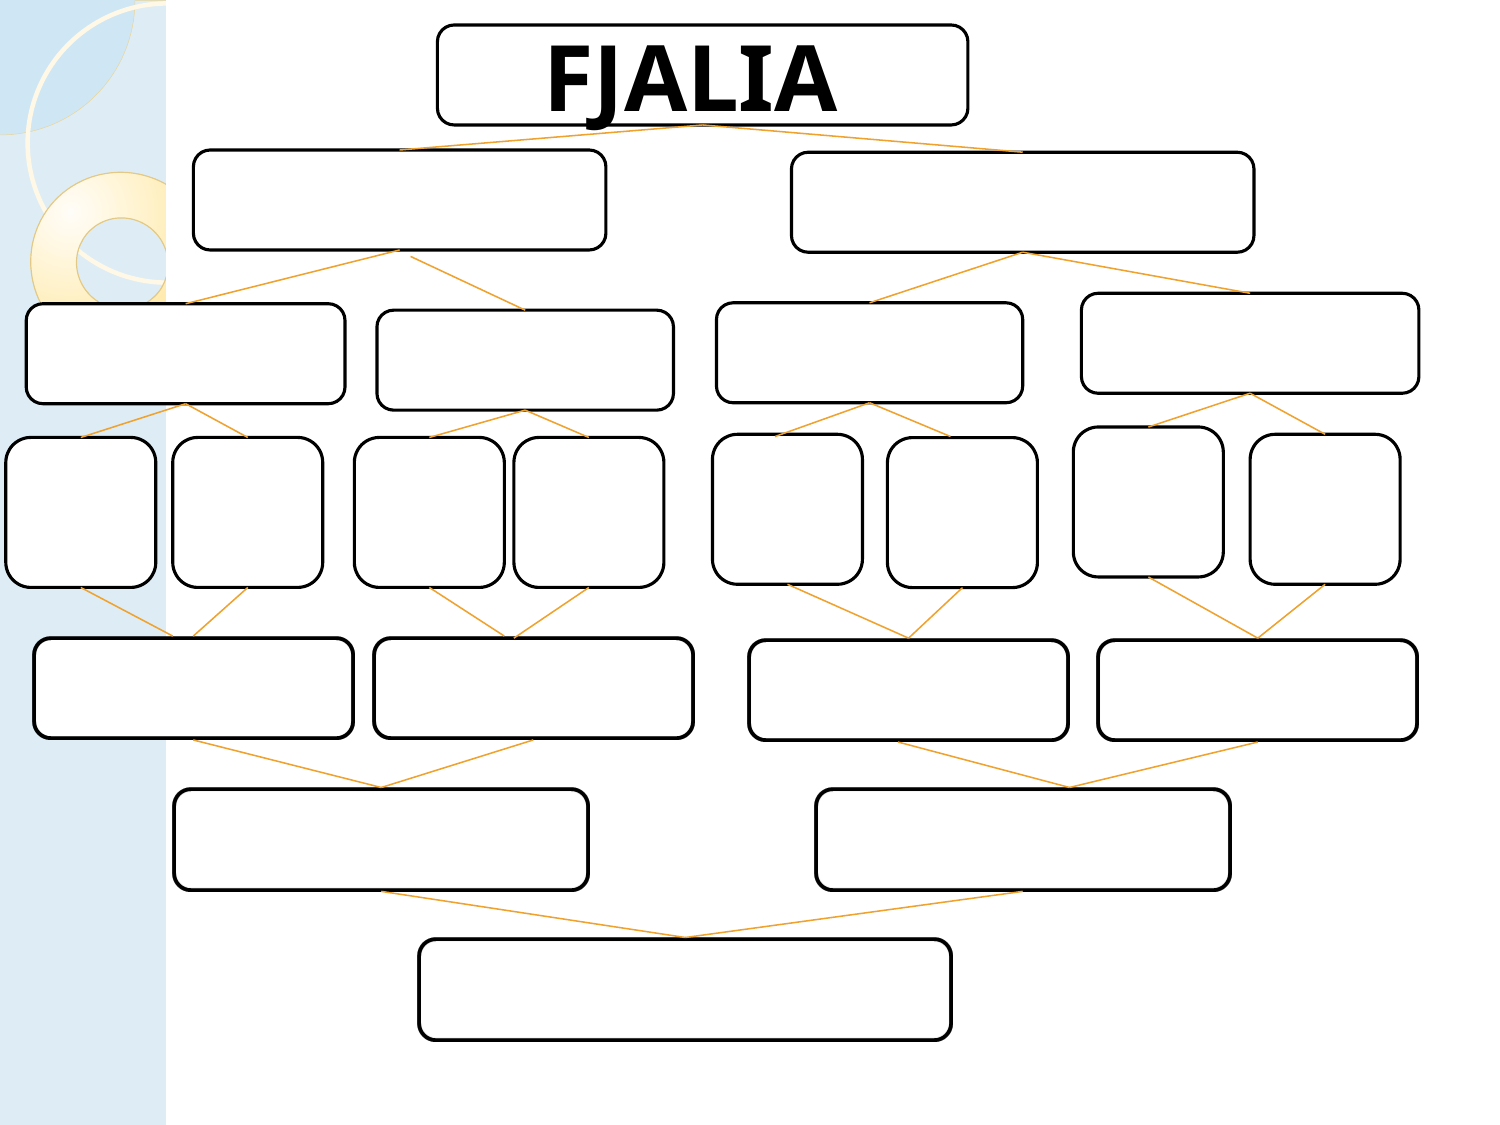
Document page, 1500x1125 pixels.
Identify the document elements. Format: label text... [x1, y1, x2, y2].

text_box [376, 310, 674, 411]
text_box [513, 437, 664, 588]
picture [1096, 638, 1419, 742]
text_box [354, 437, 505, 588]
picture [747, 638, 1070, 742]
text_box [716, 302, 1023, 403]
text_box [791, 152, 1254, 253]
text_box [26, 303, 346, 404]
text_box [1250, 434, 1401, 585]
text_box [712, 434, 863, 585]
picture [814, 787, 1232, 892]
picture [32, 636, 355, 740]
text_box [887, 437, 1038, 588]
text_box [5, 437, 156, 588]
text_box FJALIA [437, 24, 968, 125]
picture [372, 636, 695, 740]
text_box [193, 149, 606, 250]
text_box [172, 437, 323, 588]
text_box [1081, 293, 1419, 394]
picture [172, 787, 590, 892]
text_box [1073, 426, 1224, 577]
picture [417, 937, 953, 1042]
